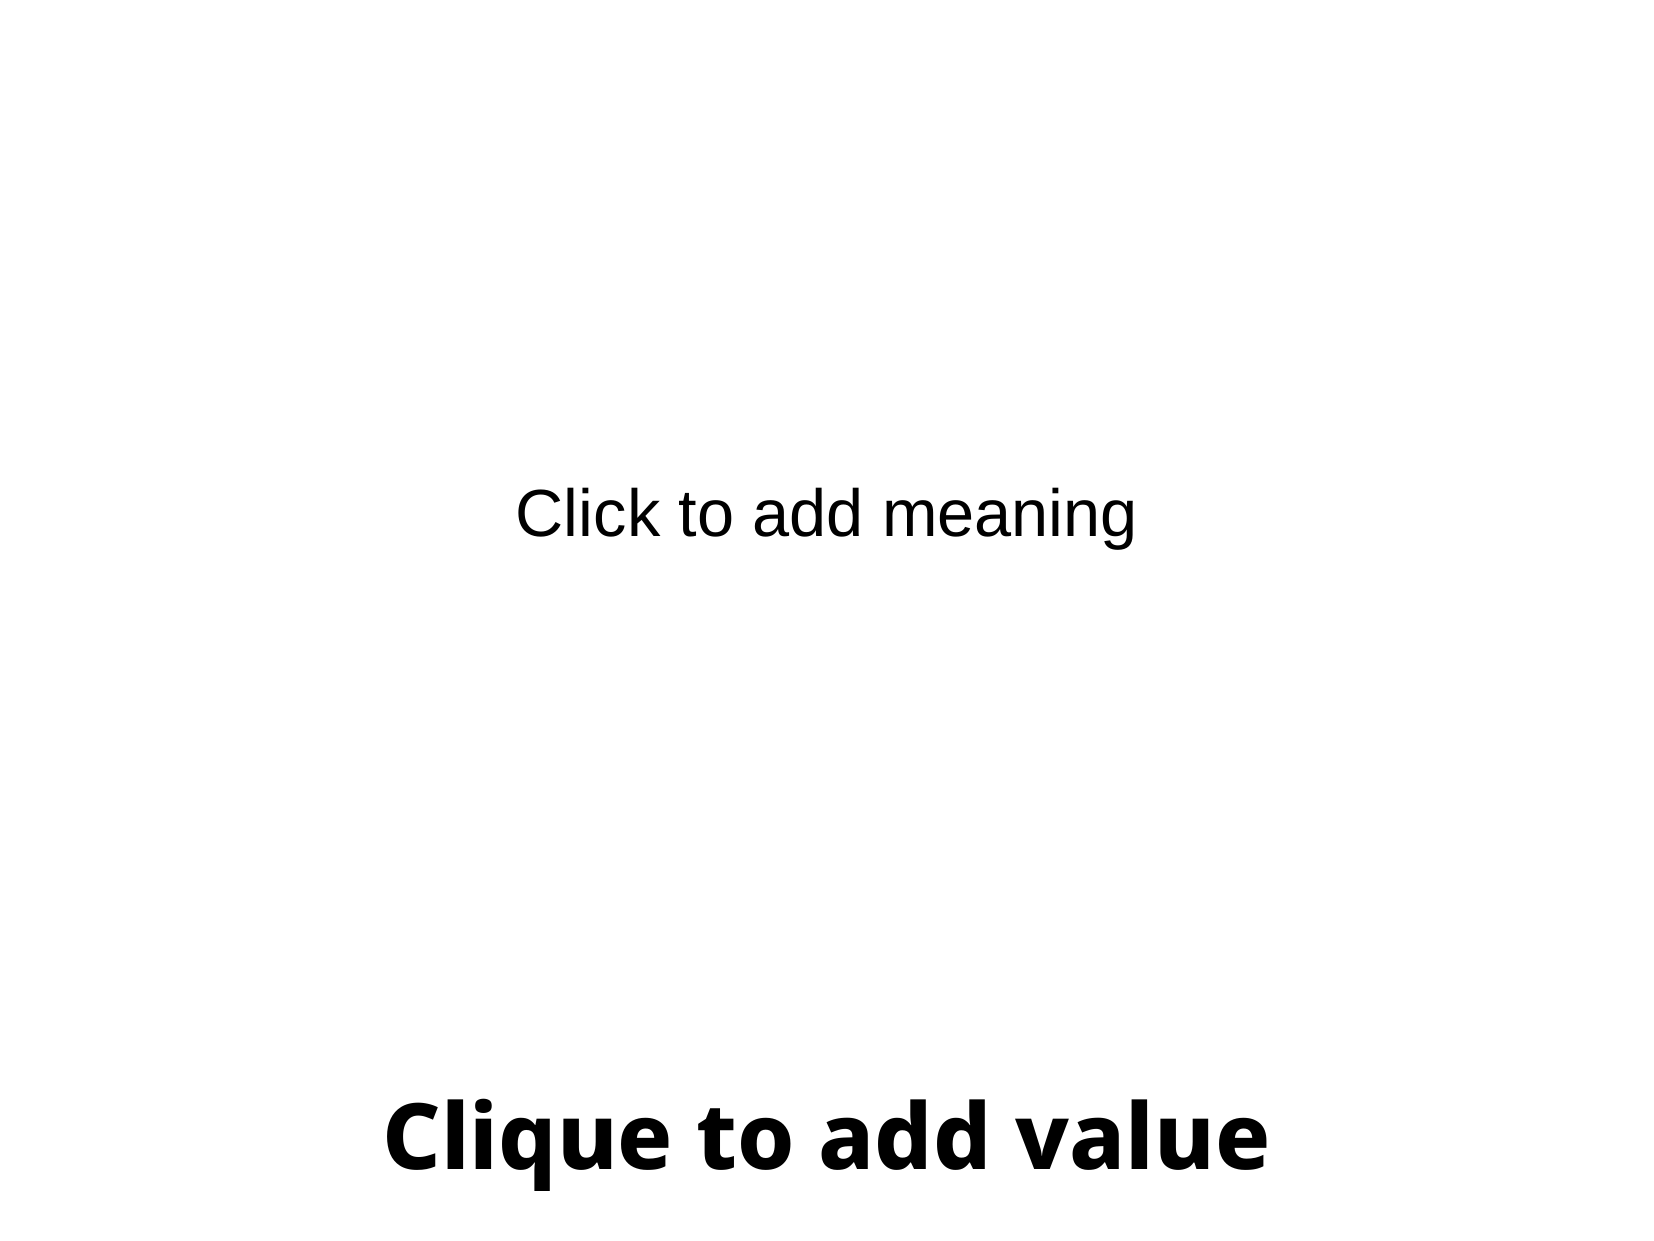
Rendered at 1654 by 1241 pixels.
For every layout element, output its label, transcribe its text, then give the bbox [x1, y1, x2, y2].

subtitle Click to add meaning [0, 7, 1654, 1020]
title Clique to add value [0, 1034, 1654, 1233]
